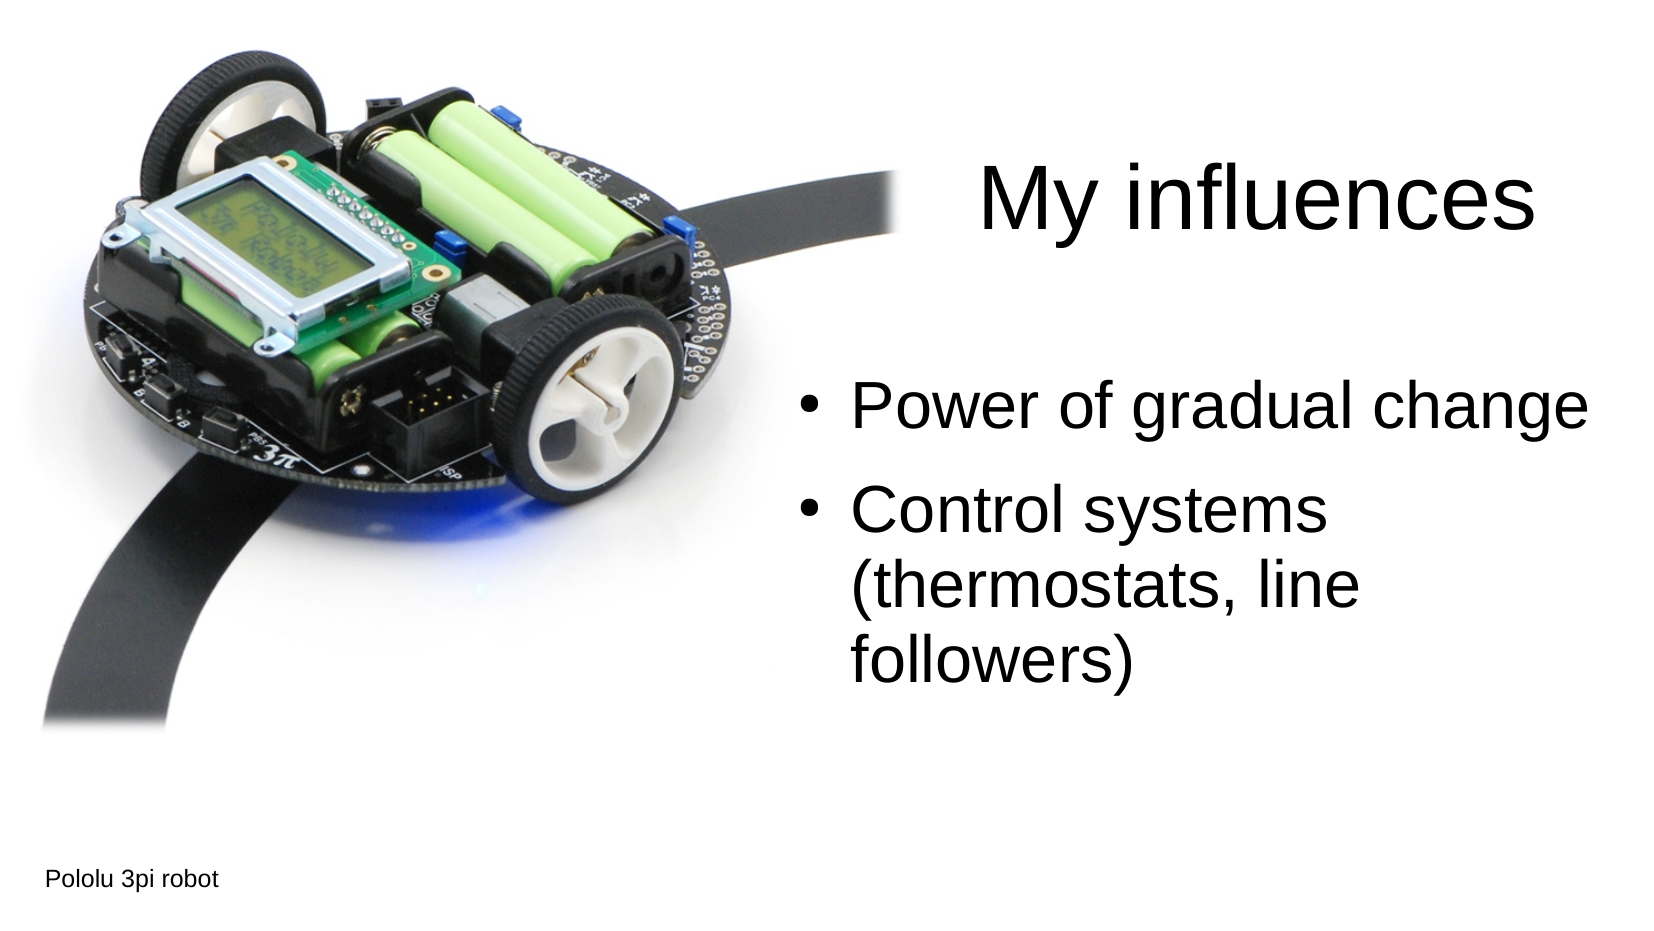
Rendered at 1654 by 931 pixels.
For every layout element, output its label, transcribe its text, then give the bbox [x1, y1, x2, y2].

picture [14, 14, 903, 736]
text_box Pololu 3pi robot [30, 857, 235, 901]
title My influences [915, 120, 1601, 276]
list Power of gradual change Control systems (thermostats, line followers) [780, 367, 1621, 841]
